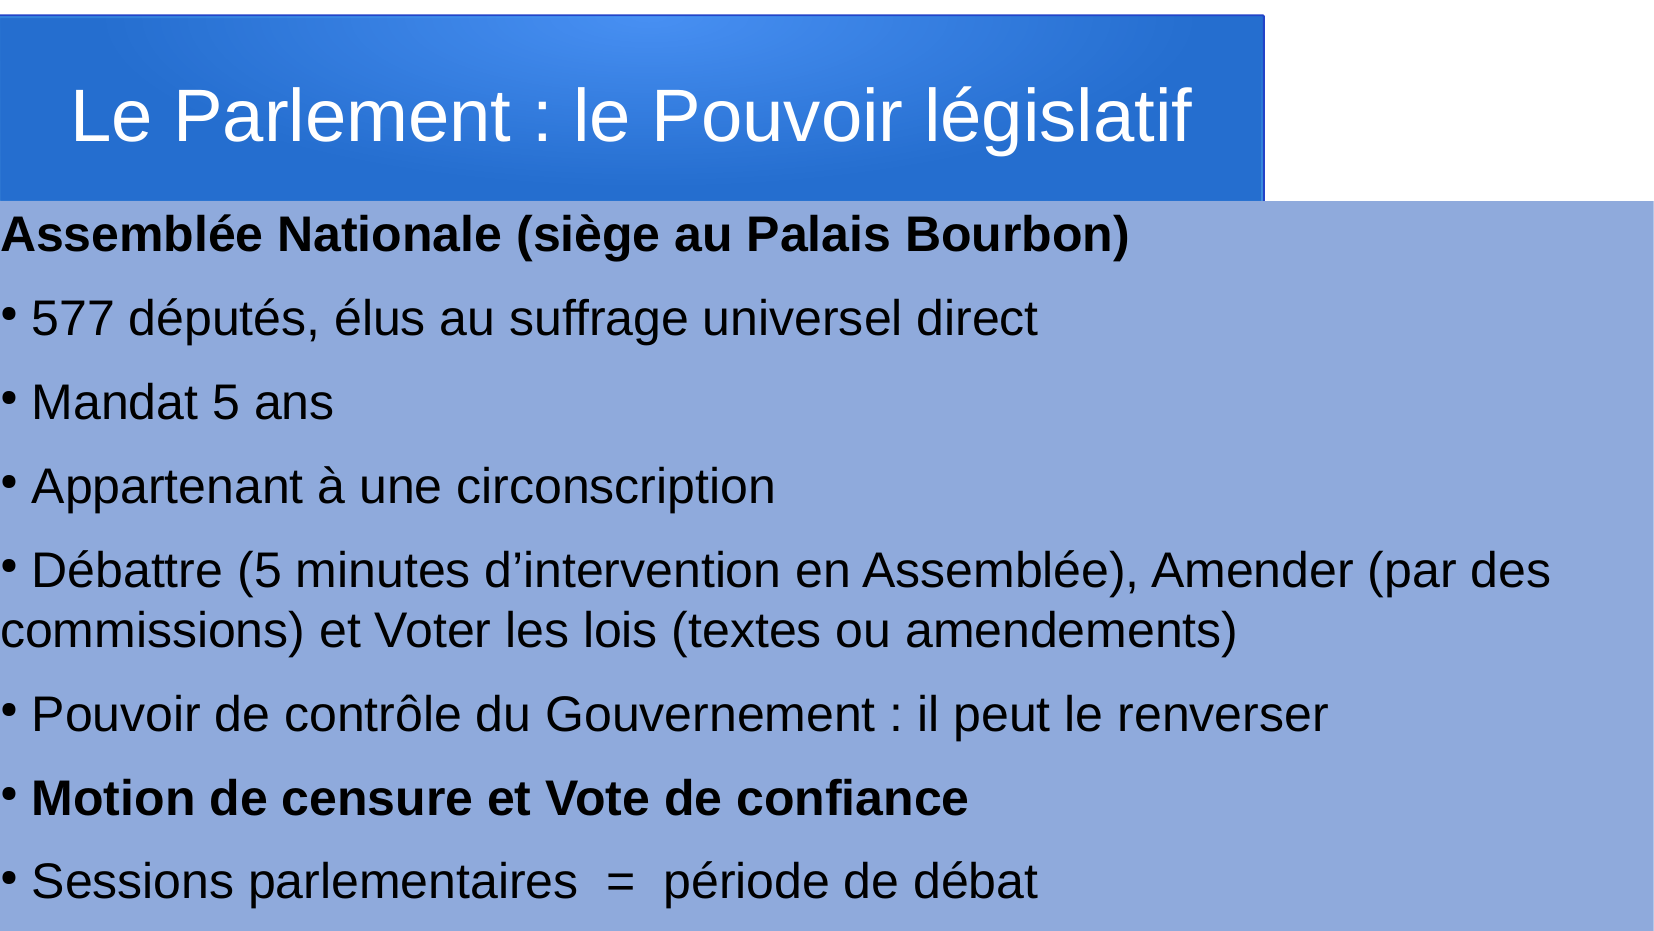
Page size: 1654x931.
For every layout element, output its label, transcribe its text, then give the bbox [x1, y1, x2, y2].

title Le Parlement : le Pouvoir législatif [11, 67, 1252, 158]
list Assemblée Nationale (siège au Palais Bourbon) 577 députés, élus au suffrage universel direct Mandat 5 ans Appartenant à une circonscription Débattre (5 minutes d’intervention en Assemblée), Amender (par des commissions) et Voter les lois (textes ou amendements) Pouvoir de contrôle du Gouvernement : il peut le renverser Motion de censure et Vote de confiance Sessions parlementaires = période de débat Si désaccord au Parlement, elle a le dernier mot Sénat (siège au Palais du Luxembourg) 348 sénateurs, élus au suffrage universel indirect (collège électoral = les grands électeurs) Mandat 6 ans, renouvelé par moitié depuis 2003 Appartenant au Département, le nombre dépend de la population Discuter, modifier ou amender et voter les lois et contrôler l’action du Gouvernement Se réunit chaque jour selon un calendrier de priorité à débattre Le président du SÉNAT assume l’intérim si vacance du pouvoir Quand Le texte de loi n’est pas voté par le SÉNAT, il revient à l’Assemblée pour être modifié : la navette. S’il revient deux fois devant les deux assemblées, le 1er ministre peut interrompre en imposant une commission (7 sénateurs et 7 députés). A l’issue, les 2 assemblées et le gouvernement ont la possibilité d’approuver. Dans le cas contraire, le gouvernement peut demander à l’assemblée nationale de se prononcer définitivement. [0, 201, 1654, 931]
